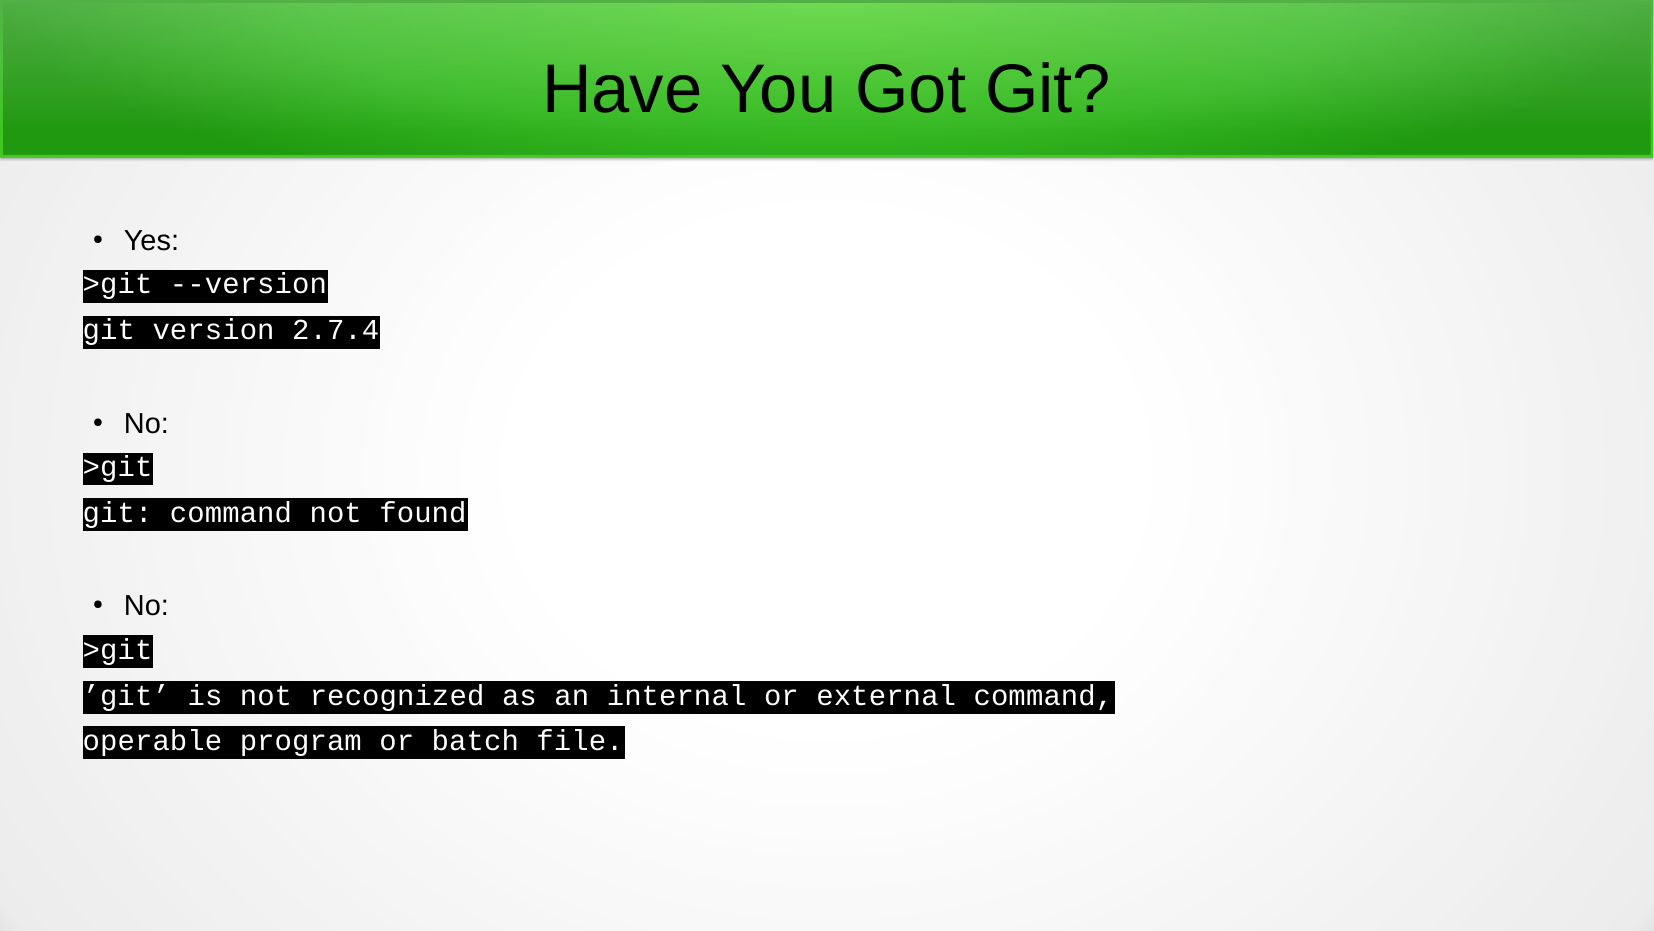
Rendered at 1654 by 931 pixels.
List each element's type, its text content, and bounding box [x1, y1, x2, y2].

list Yes: >git --version git version 2.7.4 No: >git git: command not found No: >git ’git’ is not recognized as an internal or external command, operable program or batch file. [82, 224, 1571, 764]
title Have You Got Git? [82, 35, 1571, 142]
